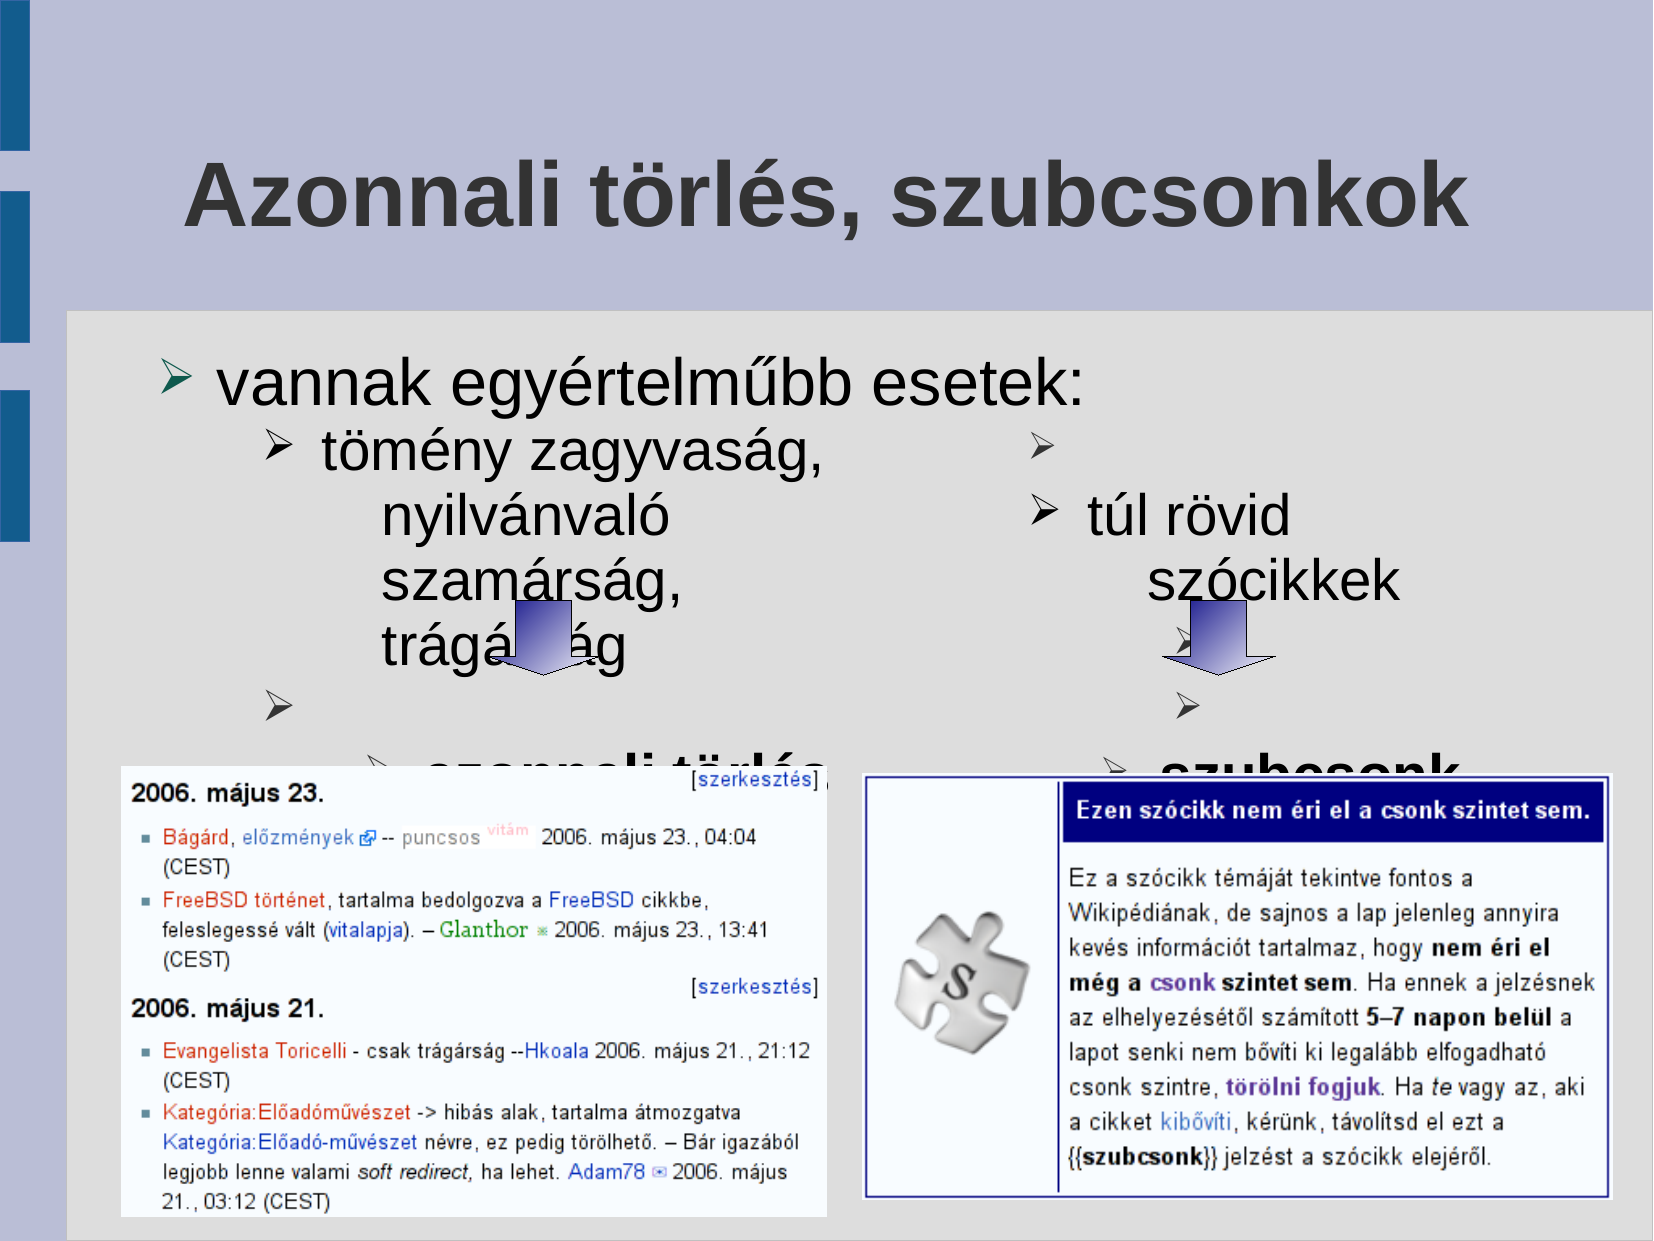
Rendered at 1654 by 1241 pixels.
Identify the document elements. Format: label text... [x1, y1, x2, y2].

text_box túl rövid szócikkek szubcsonk [934, 417, 1534, 744]
text_box [1162, 600, 1276, 676]
list vannak egyértelműbb esetek: [121, 344, 1534, 1127]
text_box tömény zagyvaság, nyilvánvaló szamárság, trágárság azonnali törlés [167, 417, 934, 744]
picture [862, 773, 1613, 1201]
text_box [487, 600, 601, 676]
picture [121, 766, 827, 1217]
title Azonnali törlés, szubcsonkok [121, 91, 1534, 299]
